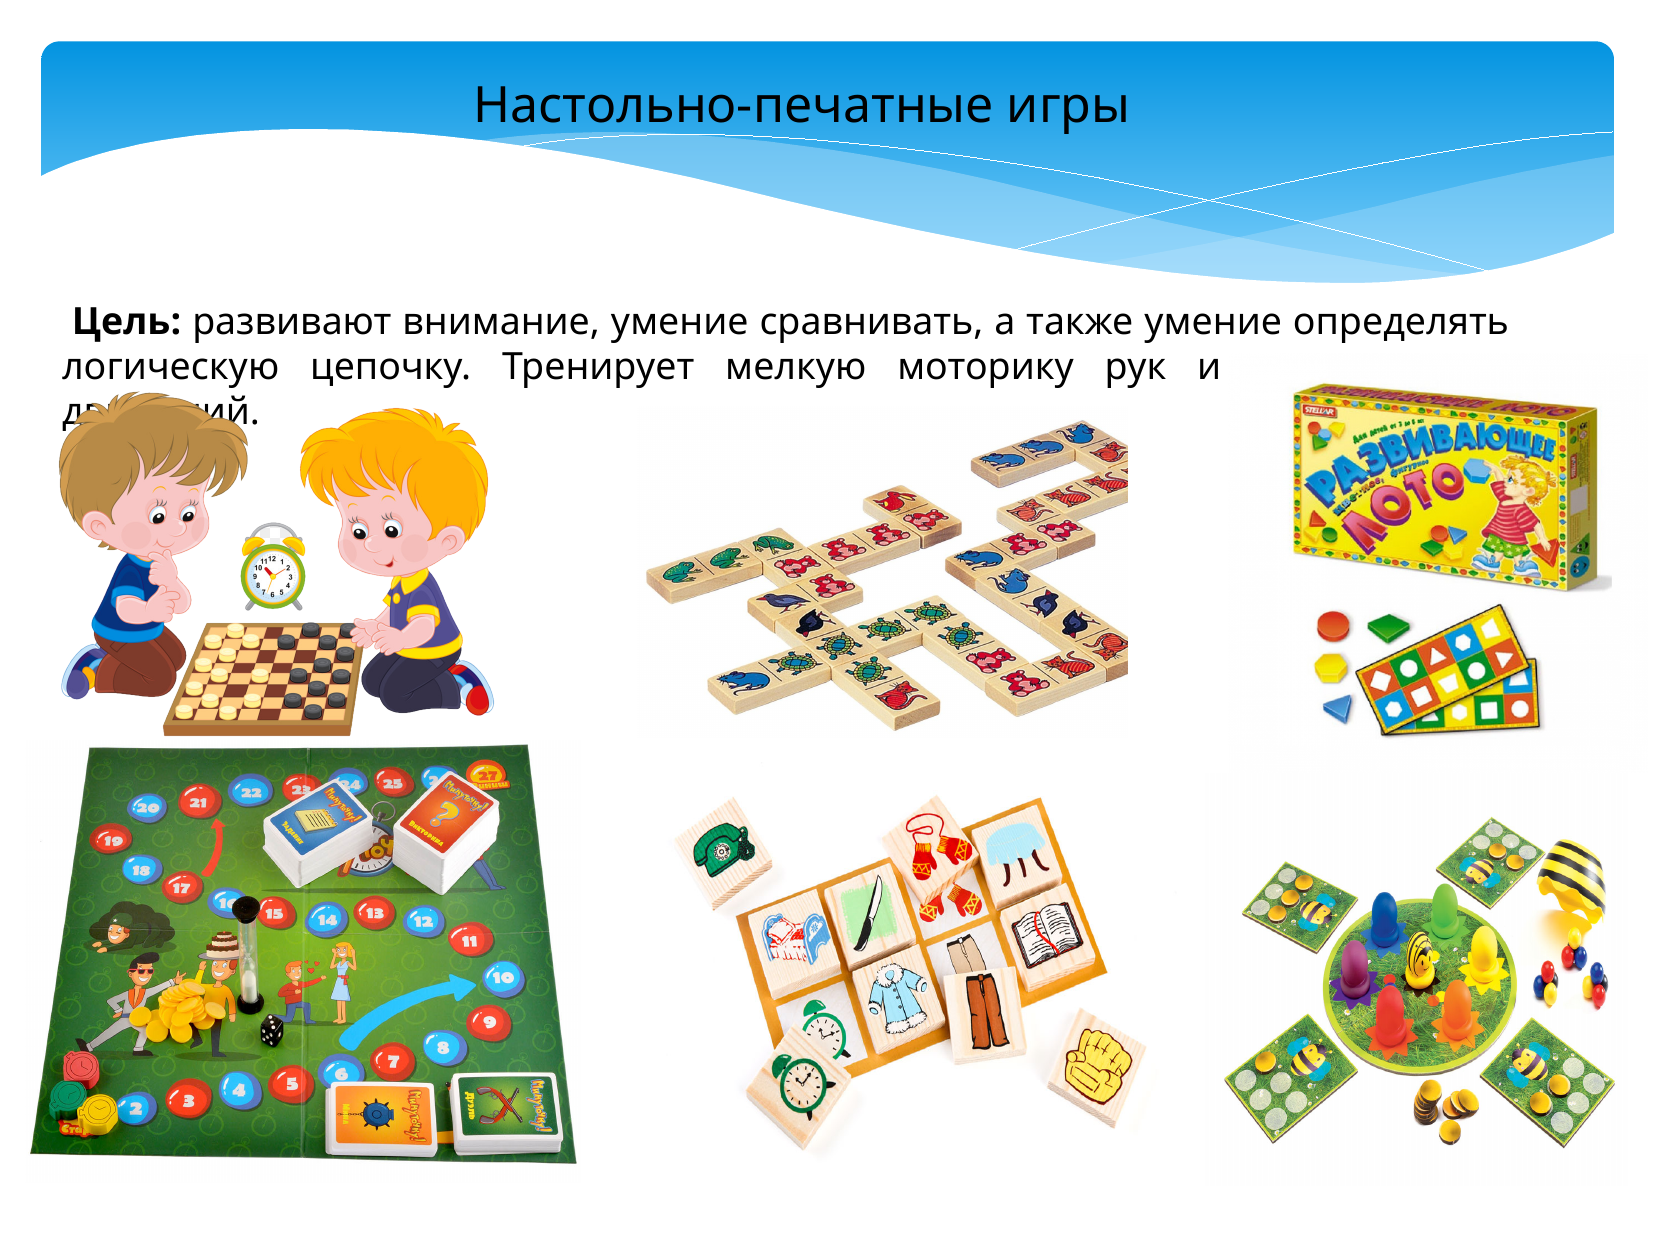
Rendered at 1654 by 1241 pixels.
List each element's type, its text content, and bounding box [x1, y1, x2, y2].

text_box Цель: развивают внимание, умение сравнивать, а также умение определять логическую цепочку. Тренирует мелкую моторику рук и координацию движений. [47, 290, 1571, 530]
picture [637, 406, 1128, 738]
picture [25, 740, 581, 1183]
text_box Настольно-печатные игры [47, 65, 1571, 140]
picture [1204, 353, 1648, 1186]
picture [50, 388, 500, 738]
picture [626, 762, 1182, 1180]
